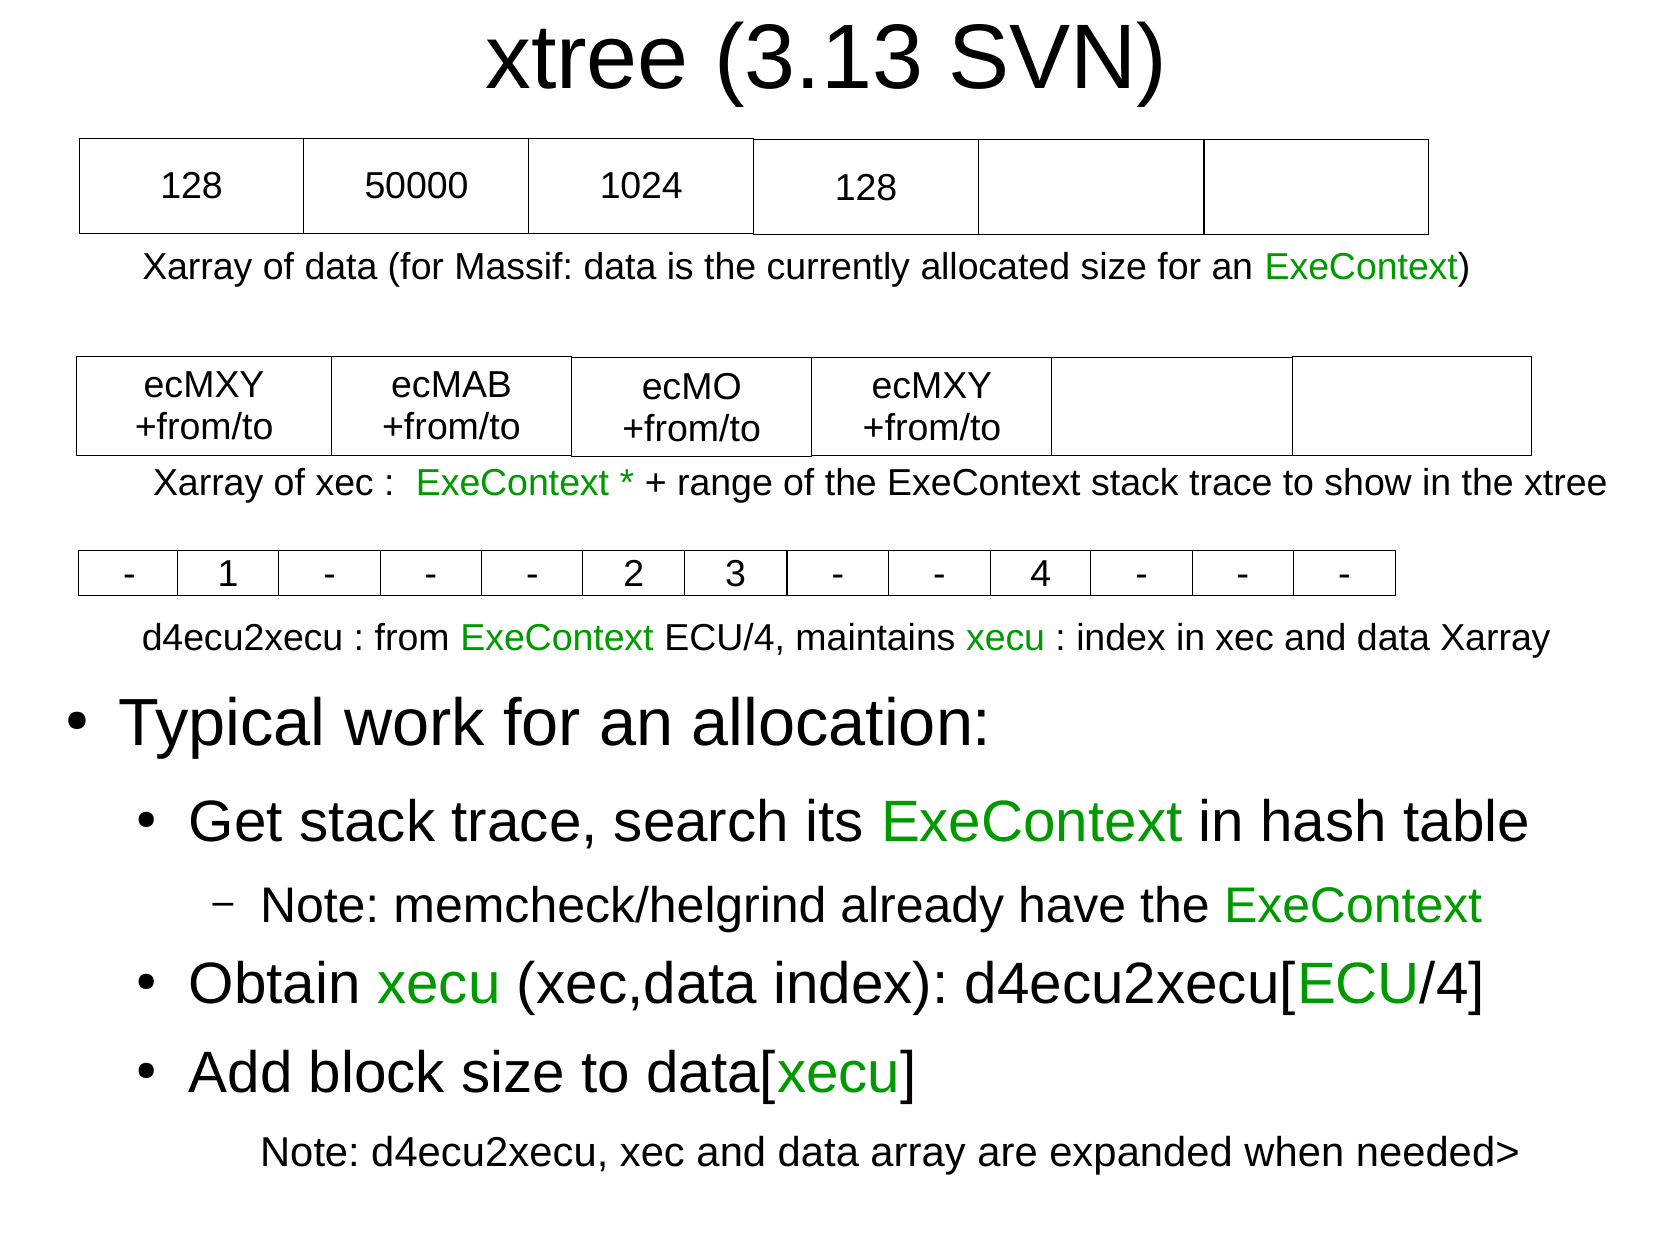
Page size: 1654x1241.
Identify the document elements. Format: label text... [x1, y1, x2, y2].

text_box 50000 [303, 138, 528, 234]
list Typical work for an allocation: Get stack trace, search its ExeContext in hash table Note: memcheck/helgrind already have the ExeContext Obtain xecu (xec,data index): d4ecu2xecu[ECU/4] Add block size to data[xecu] Note: d4ecu2xecu, xec and data array are expanded when needed> [47, 684, 1536, 1186]
text_box d4ecu2xecu : from ExeContext ECU/4, maintains xecu : index in xec and data Xarray [127, 608, 1577, 666]
text_box - [278, 550, 380, 596]
text_box - [481, 550, 582, 596]
text_box - [1090, 550, 1192, 596]
text_box ecMXY +from/to [811, 357, 1051, 456]
text_box ecMO +from/to [571, 357, 812, 457]
text_box - [787, 550, 888, 596]
title xtree (3.13 SVN) [82, 5, 1571, 108]
text_box - [1192, 550, 1293, 596]
text_box [978, 139, 1429, 235]
text_box - [1293, 550, 1396, 596]
text_box ecMXY +from/to [76, 356, 331, 456]
text_box Xarray of xec : ExeContext * + range of the ExeContext stack trace to show in the xtree [138, 453, 1624, 511]
text_box Xarray of data (for Massif: data is the currently allocated size for an ExeContext) [127, 237, 1486, 295]
text_box 3 [684, 550, 787, 596]
text_box 2 [582, 550, 684, 596]
text_box 4 [990, 550, 1090, 596]
text_box - [78, 550, 177, 596]
text_box [1051, 356, 1532, 456]
text_box 128 [753, 139, 978, 235]
text_box - [888, 550, 990, 596]
text_box - [380, 550, 481, 596]
text_box ecMAB +from/to [331, 356, 572, 456]
text_box 128 [79, 138, 303, 234]
text_box 1 [177, 550, 278, 596]
text_box 1024 [528, 138, 754, 234]
